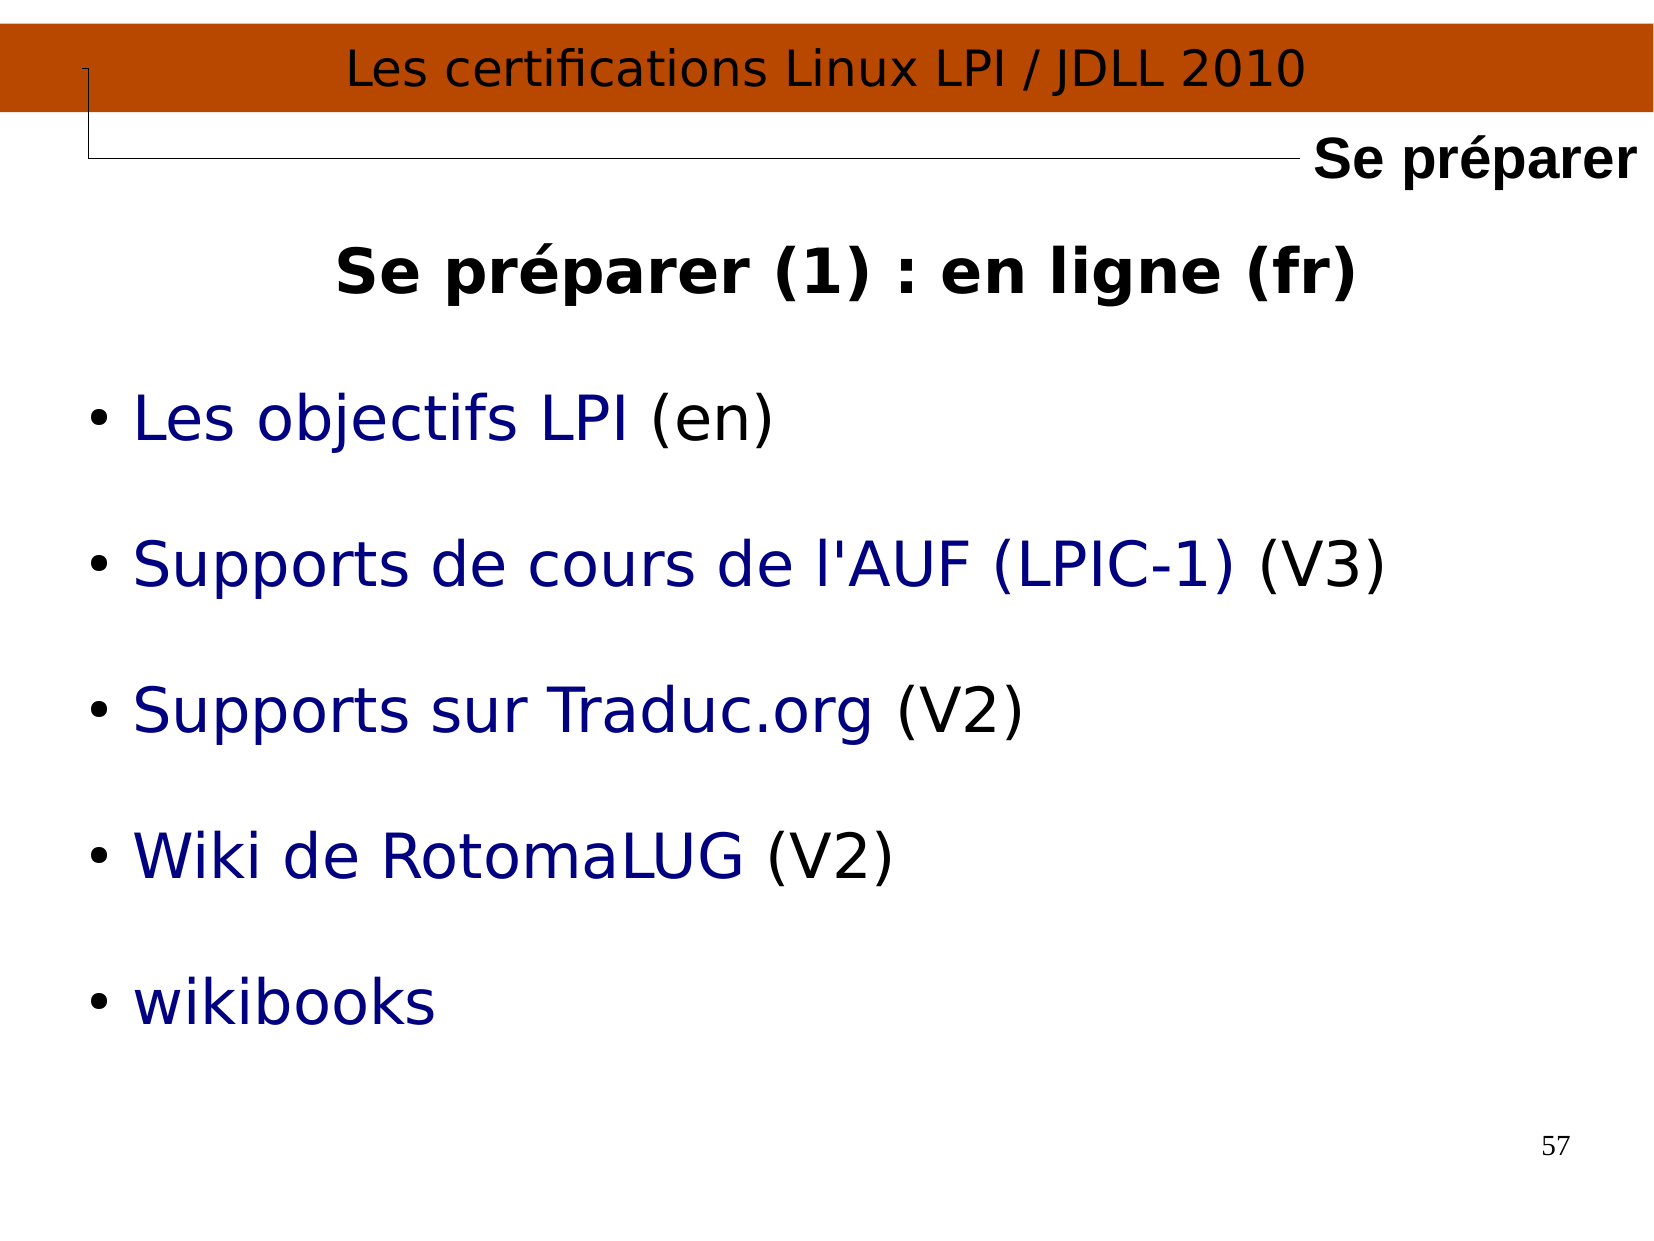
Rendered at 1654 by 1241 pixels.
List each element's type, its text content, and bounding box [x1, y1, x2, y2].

list Se préparer (1) : en ligne (fr) Les objectifs LPI (en) Supports de cours de l'AUF (LPIC-1) (V3) Supports sur Traduc.org (V2) Wiki de RotomaLUG (V2) wikibooks [73, 236, 1562, 1047]
text_box [0, 23, 1654, 113]
title Les certifications Linux LPI / JDLL 2010 [82, 39, 1571, 99]
text_box Se préparer [1299, 118, 1654, 198]
